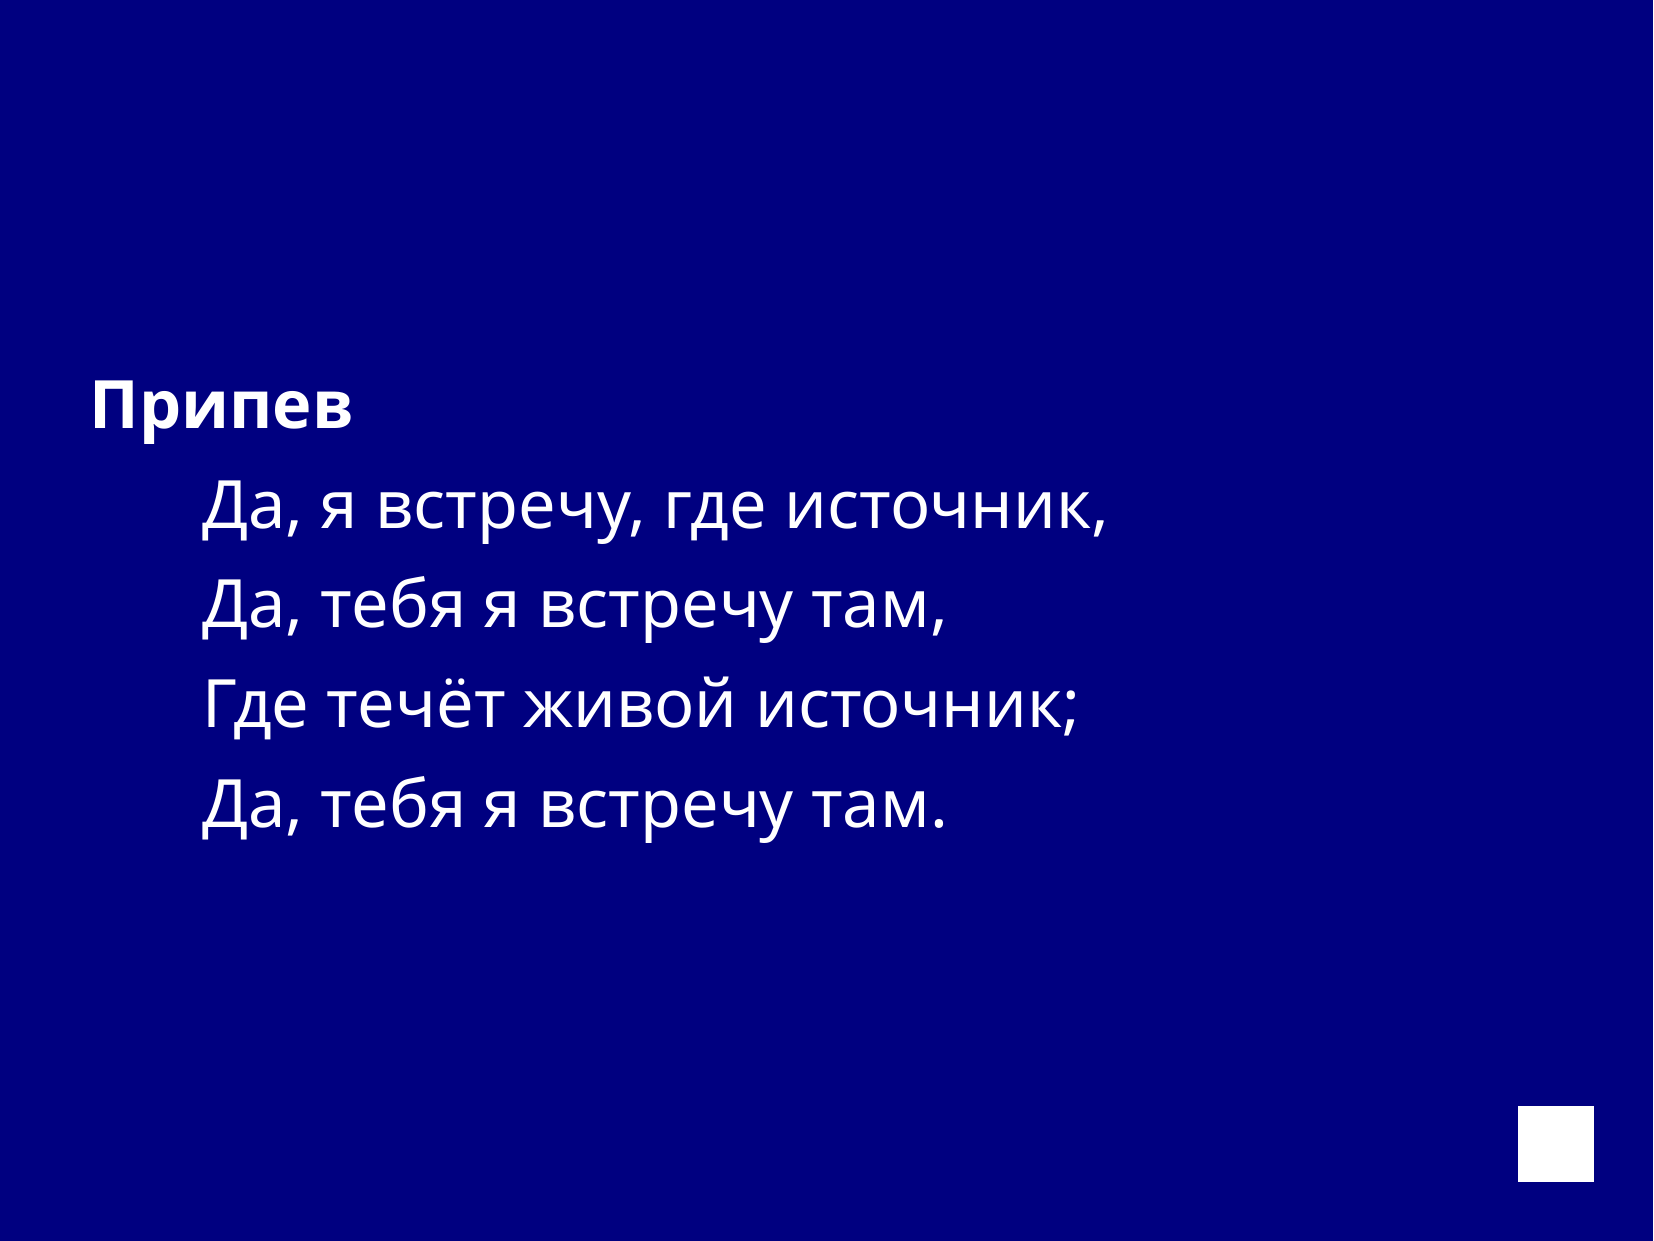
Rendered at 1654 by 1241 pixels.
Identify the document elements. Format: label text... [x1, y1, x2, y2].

text_box Припев Да, я встречу, где источник, Да, тебя я встречу там, Где течёт живой источник; Да, тебя я встречу там. [75, 150, 1576, 1163]
text_box [1518, 1106, 1594, 1182]
